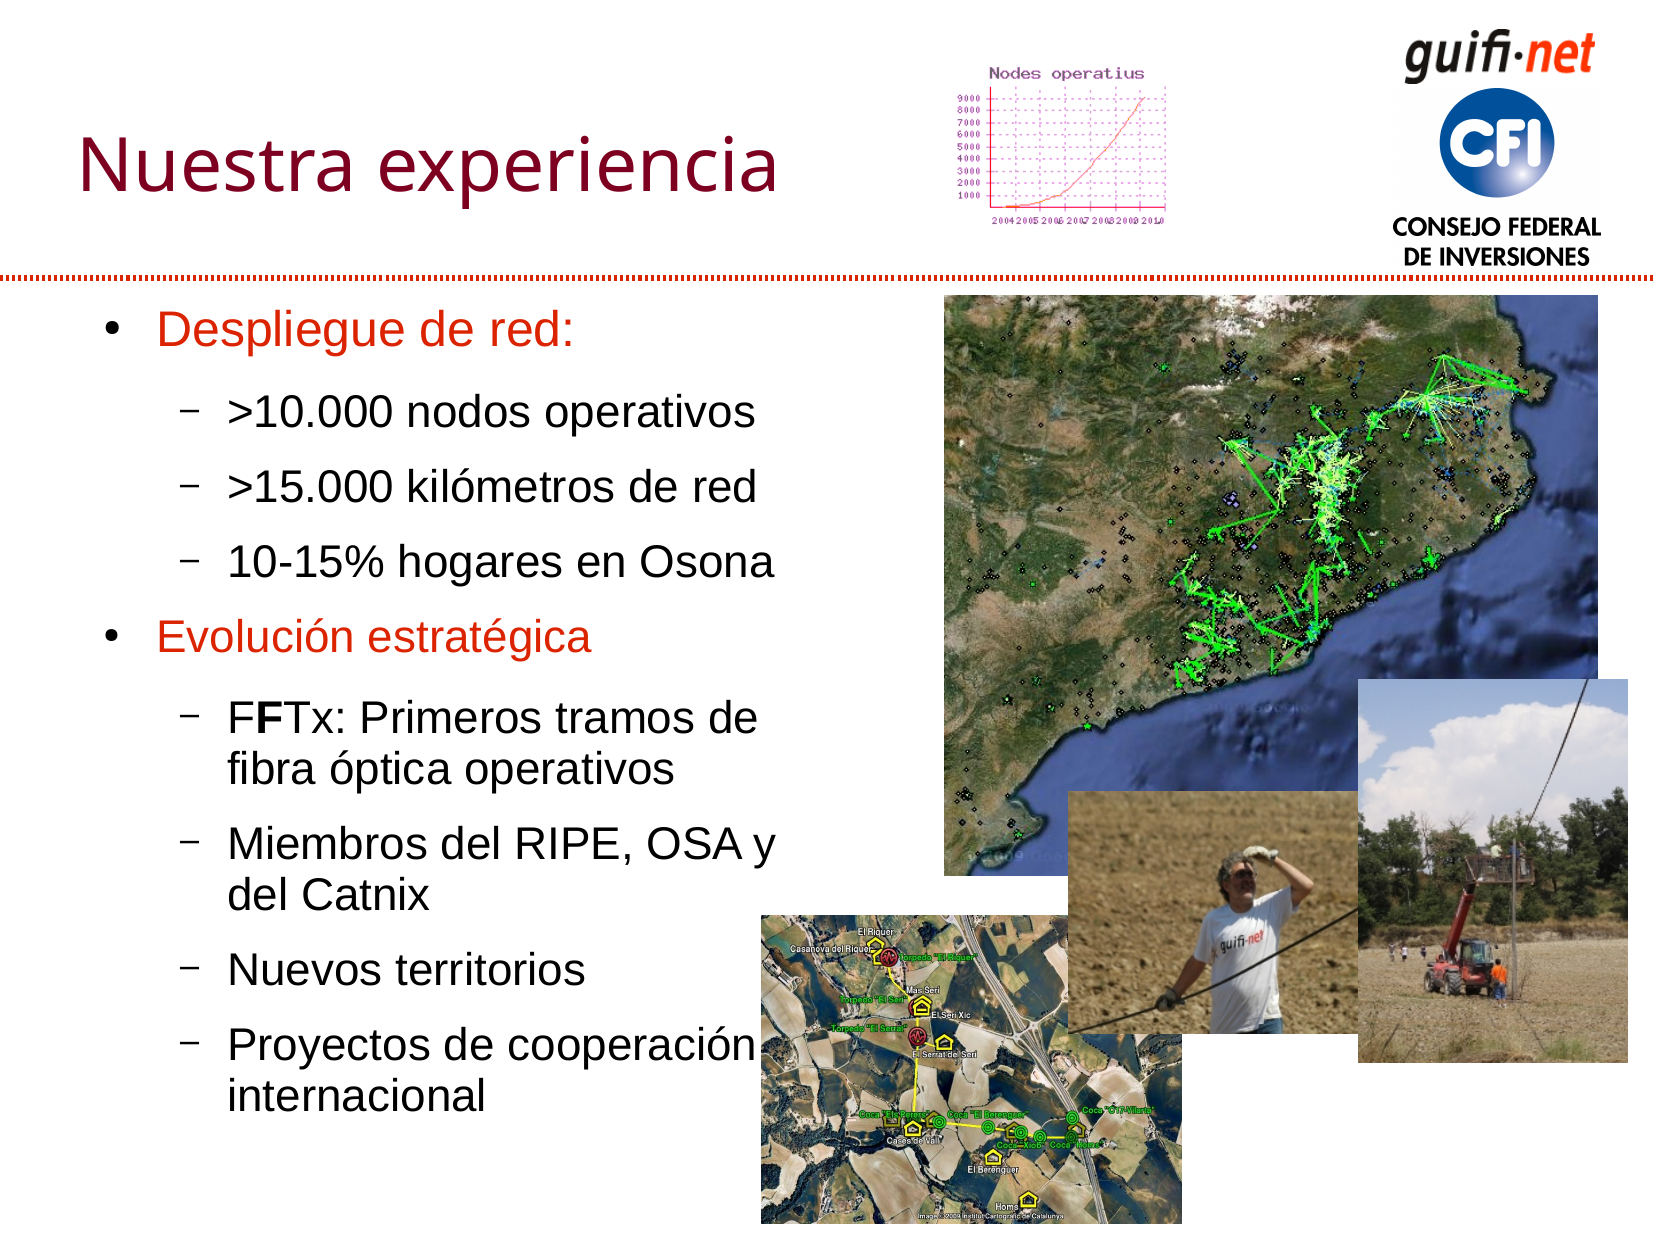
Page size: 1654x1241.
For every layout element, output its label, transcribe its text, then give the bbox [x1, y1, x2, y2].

picture [952, 58, 1182, 231]
picture [761, 295, 1628, 1224]
picture [1393, 88, 1601, 266]
picture [1404, 29, 1595, 84]
list Despliegue de red: >10.000 nodos operativos >15.000 kilómetros de red 10-15% hogares en Osona Evolución estratégica FFTx: Primeros tramos de fibra óptica operativos Miembros del RIPE, OSA y del Catnix Nuevos territorios Proyectos de cooperación internacional [82, 301, 809, 1122]
title Nuestra experiencia [76, 59, 1093, 267]
